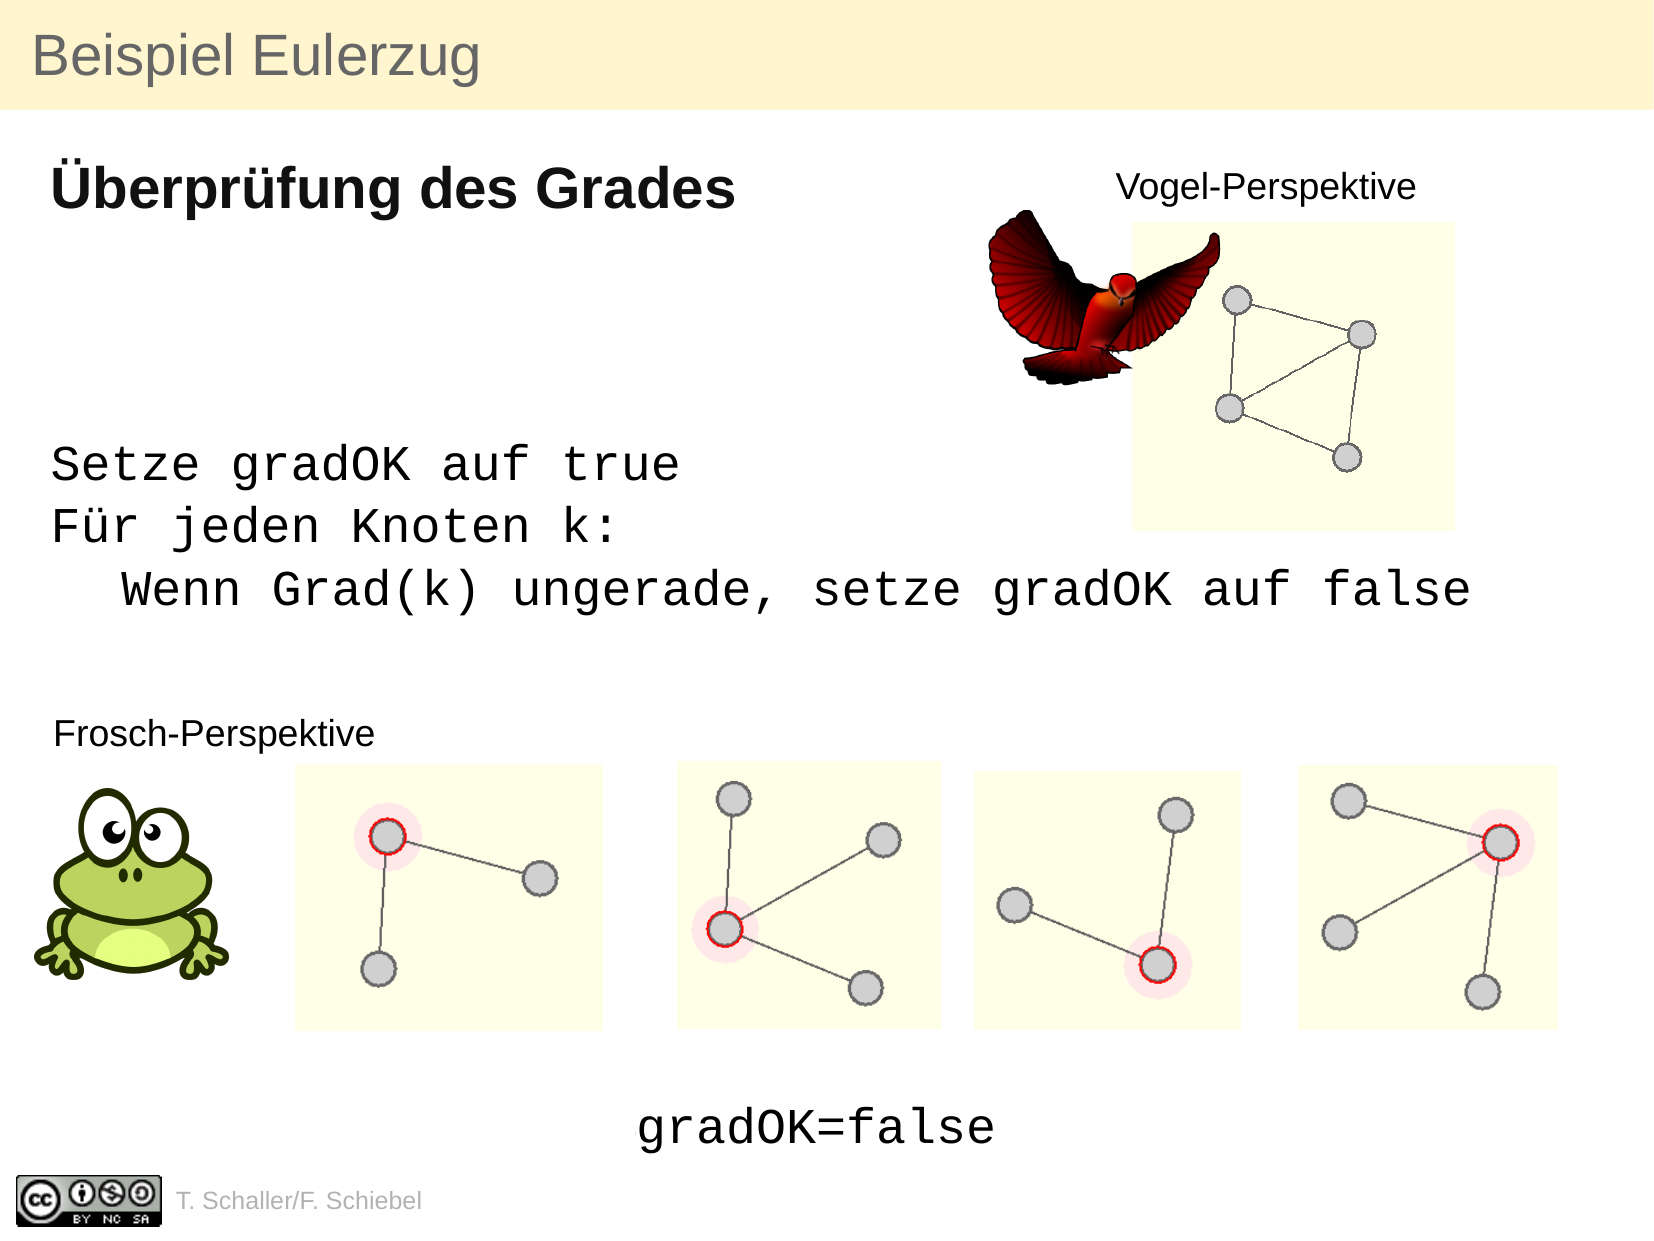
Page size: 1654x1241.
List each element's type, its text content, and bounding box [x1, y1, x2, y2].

text_box Frosch-Perspektive [38, 705, 393, 805]
text_box Setze gradOK auf true Für jeden Knoten k: Wenn Grad(k) ungerade, setze gradOK auf false [50, 438, 1588, 806]
picture [34, 788, 229, 980]
text_box Vogel-Perspektive [1100, 157, 1498, 257]
picture [16, 1175, 162, 1227]
picture [1298, 765, 1558, 1030]
text_box gradOK=false [635, 1101, 1275, 1189]
title Beispiel Eulerzug [31, 16, 1151, 94]
picture [295, 764, 603, 1031]
picture [677, 761, 941, 1029]
text_box Überprüfung des Grades [50, 155, 919, 223]
picture [974, 771, 1241, 1030]
picture [987, 210, 1456, 531]
